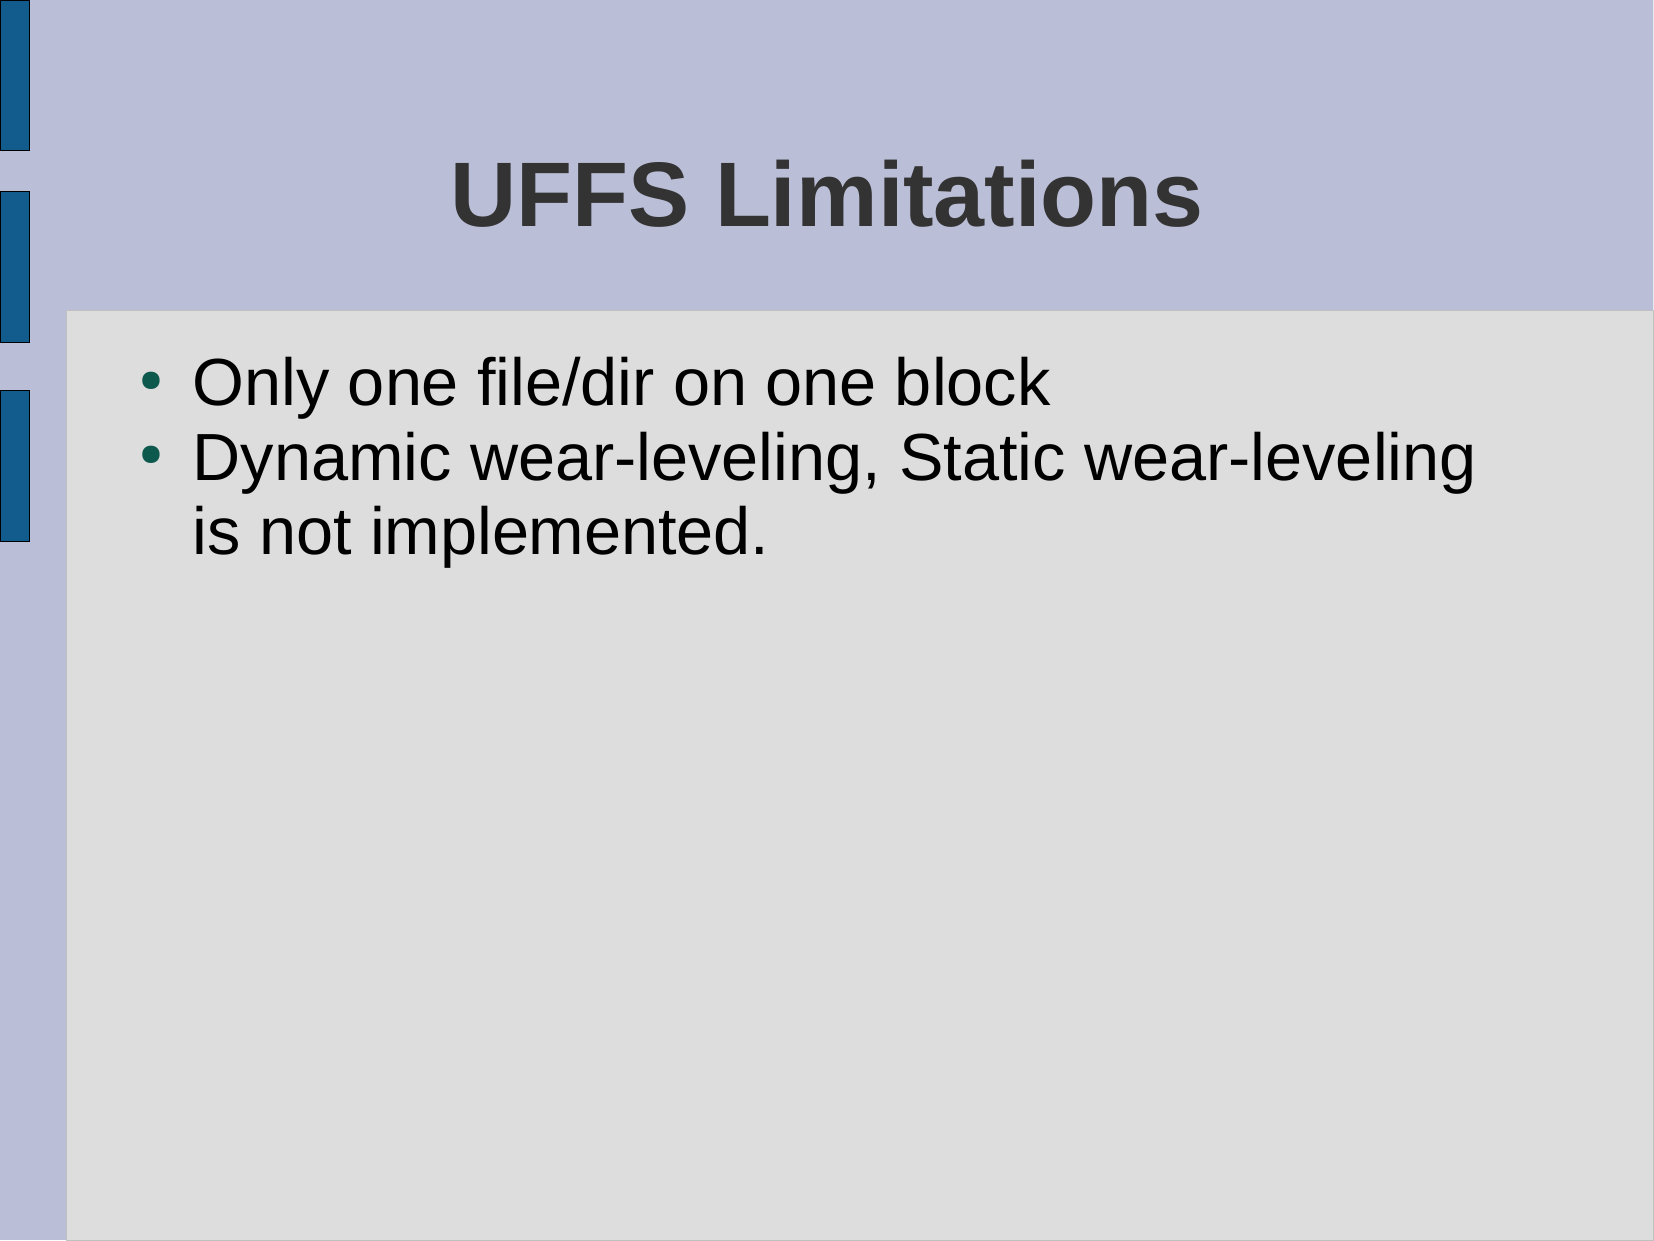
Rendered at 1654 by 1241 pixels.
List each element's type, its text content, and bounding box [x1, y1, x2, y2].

title UFFS Limitations [121, 91, 1534, 299]
list Only one file/dir on one block Dynamic wear-leveling, Static wear-leveling is not implemented. [121, 344, 1534, 1127]
